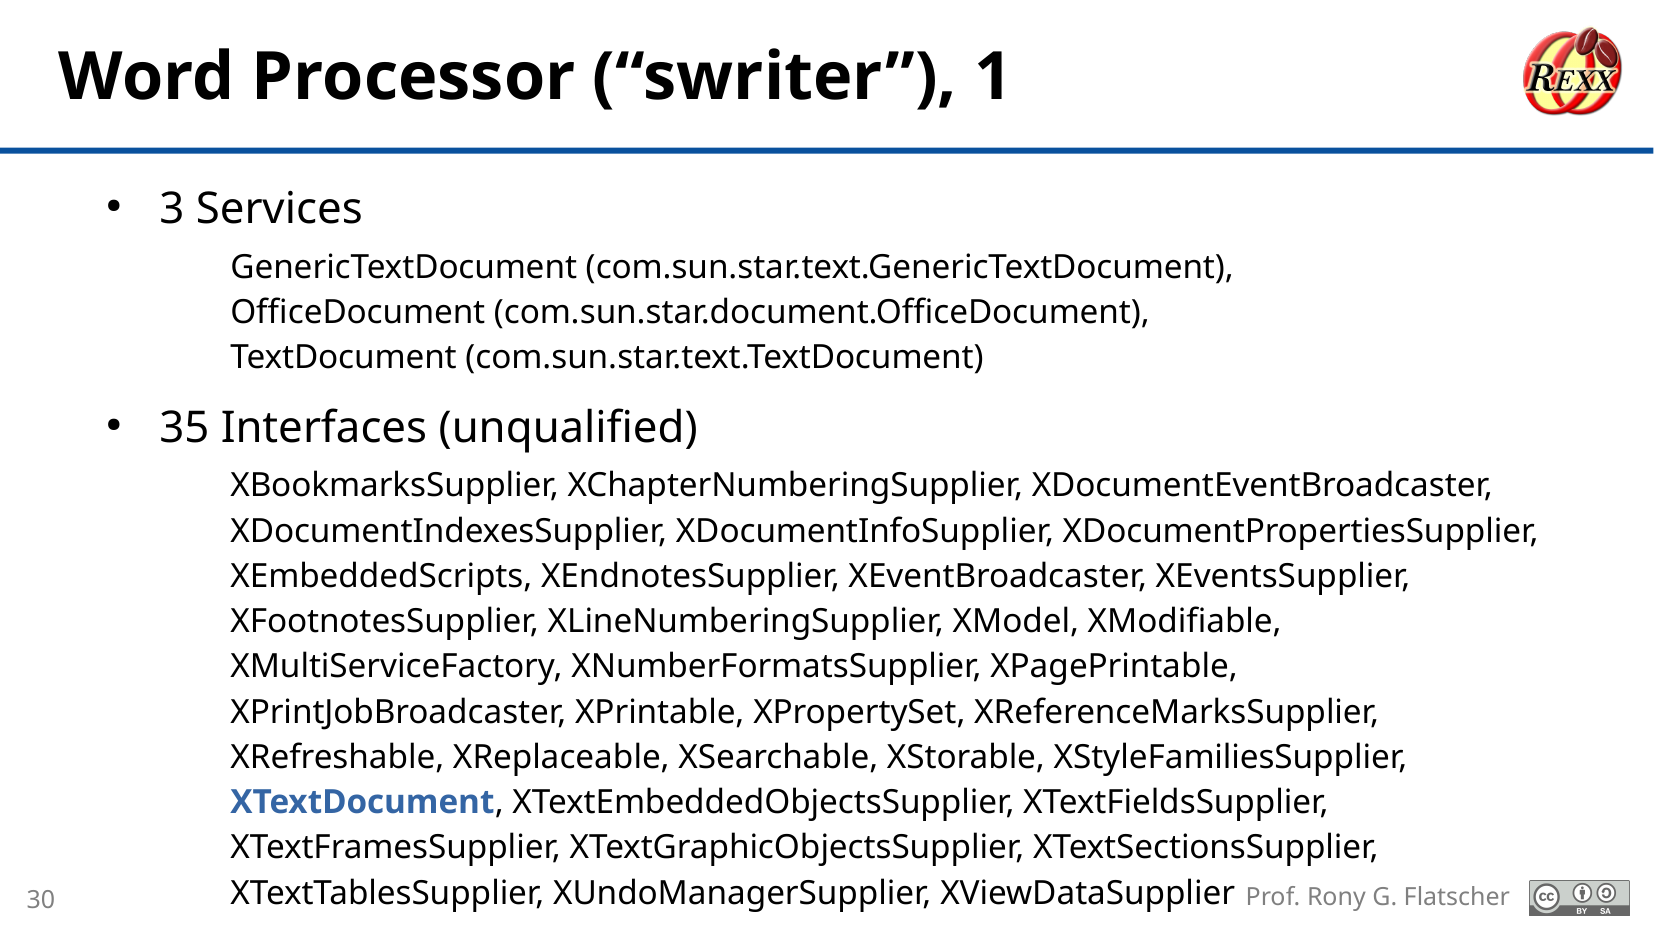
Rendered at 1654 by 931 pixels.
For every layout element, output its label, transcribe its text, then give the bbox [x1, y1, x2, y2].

title Word Processor (“swriter”), 1 [0, 0, 1625, 148]
list 3 Services GenericTextDocument (com.sun.star.text.GenericTextDocument), OfficeDocument (com.sun.star.document.OfficeDocument), TextDocument (com.sun.star.text.TextDocument) 35 Interfaces (unqualified) XBookmarksSupplier, XChapterNumberingSupplier, XDocumentEventBroadcaster, XDocumentIndexesSupplier, XDocumentInfoSupplier, XDocumentPropertiesSupplier, XEmbeddedScripts, XEndnotesSupplier, XEventBroadcaster, XEventsSupplier, XFootnotesSupplier, XLineNumberingSupplier, XModel, XModifiable, XMultiServiceFactory, XNumberFormatsSupplier, XPagePrintable, XPrintJobBroadcaster, XPrintable, XPropertySet, XReferenceMarksSupplier, XRefreshable, XReplaceable, XSearchable, XStorable, XStyleFamiliesSupplier, XTextDocument, XTextEmbeddedObjectsSupplier, XTextFieldsSupplier, XTextFramesSupplier, XTextGraphicObjectsSupplier, XTextSectionsSupplier, XTextTablesSupplier, XUndoManagerSupplier, XViewDataSupplier [88, 177, 1577, 857]
